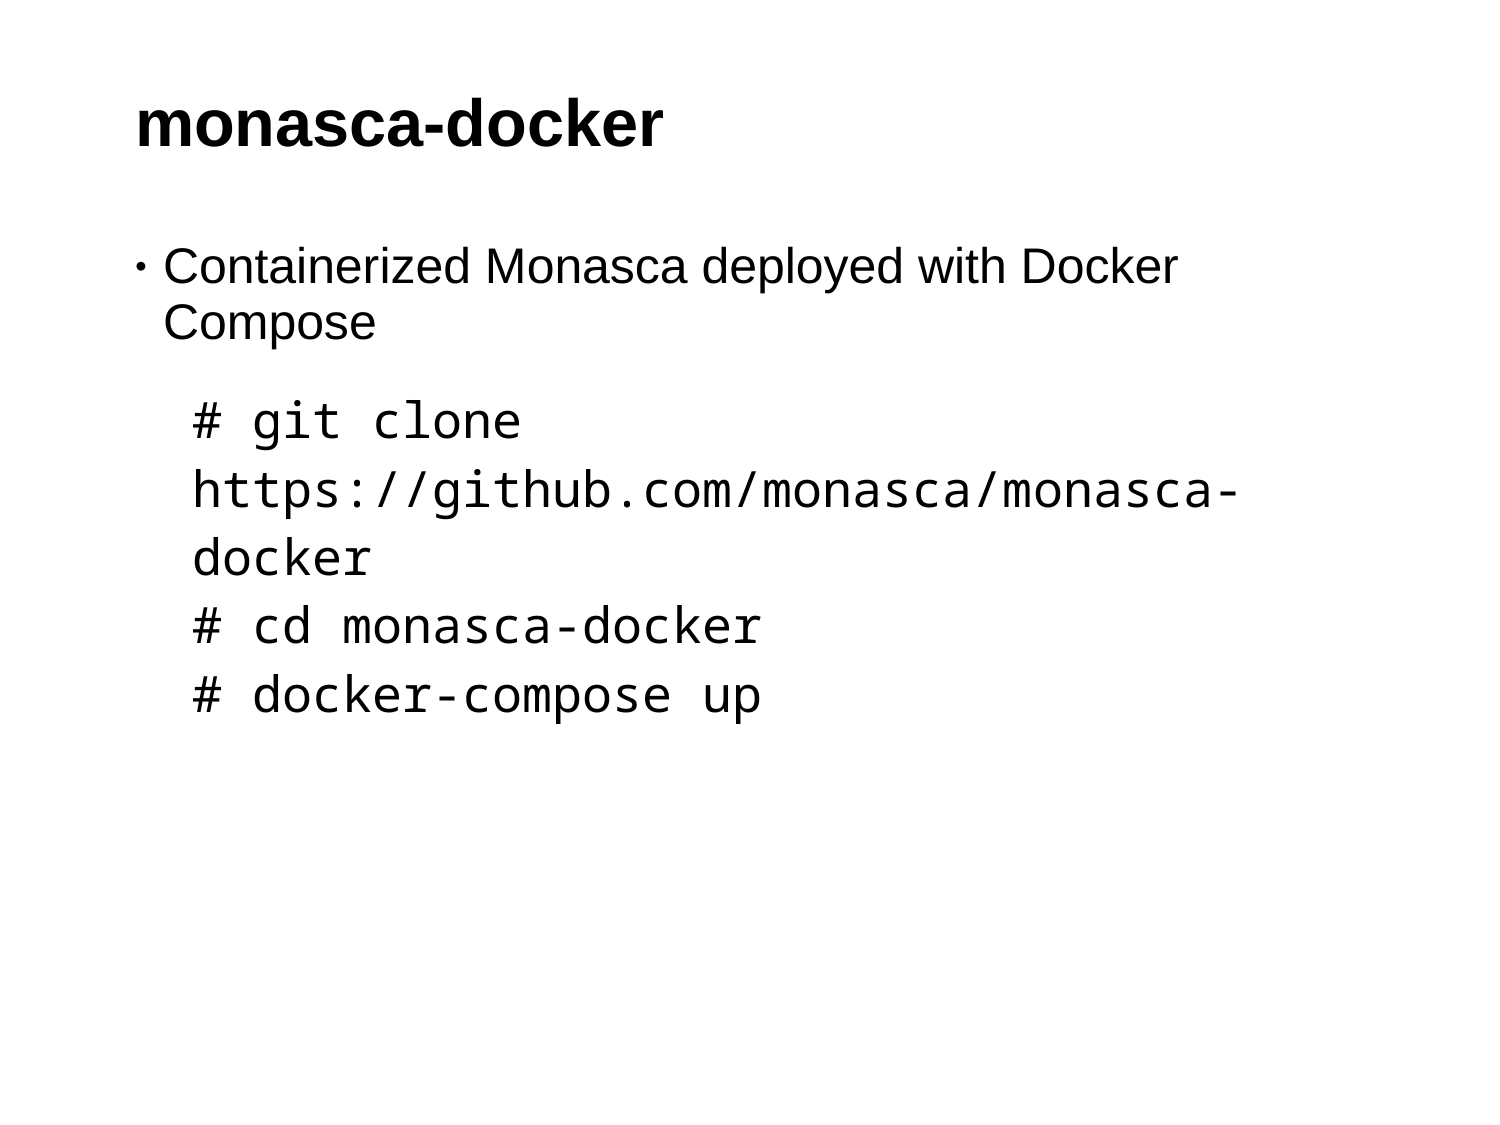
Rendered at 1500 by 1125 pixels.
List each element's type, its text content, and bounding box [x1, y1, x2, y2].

list Containerized Monasca deployed with Docker Compose # git clone https://github.com/monasca/monasca-docker # cd monasca-docker # docker-compose up [135, 238, 1372, 892]
title monasca-docker [135, 41, 1372, 204]
